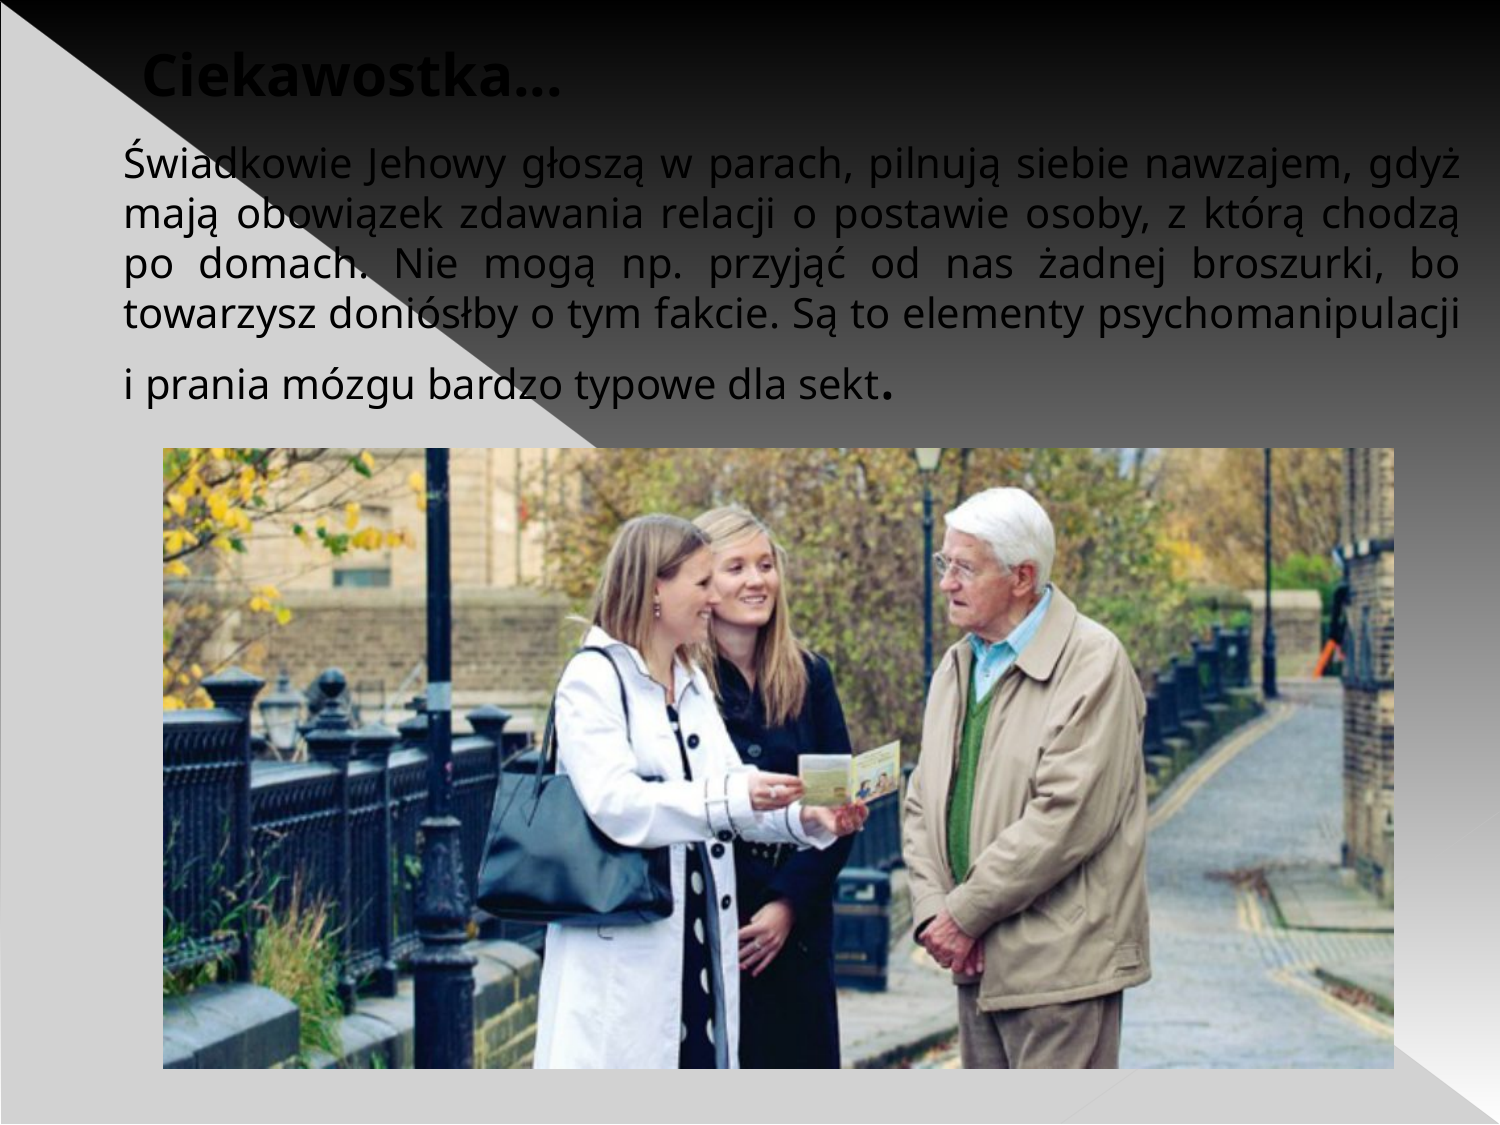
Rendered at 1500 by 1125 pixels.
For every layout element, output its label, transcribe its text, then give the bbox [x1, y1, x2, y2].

list Świadkowie Jehowy głoszą w parach, pilnują siebie nawzajem, gdyż mają obowiązek zdawania relacji o postawie osoby, z którą chodzą po domach. Nie mogą np. przyjąć od nas żadnej broszurki, bo towarzysz doniósłby o tym fakcie. Są to elementy psychomanipulacji i prania mózgu bardzo typowe dla sekt. [35, 129, 1477, 438]
title Ciekawostka... [47, 30, 650, 107]
picture [163, 448, 1394, 1069]
